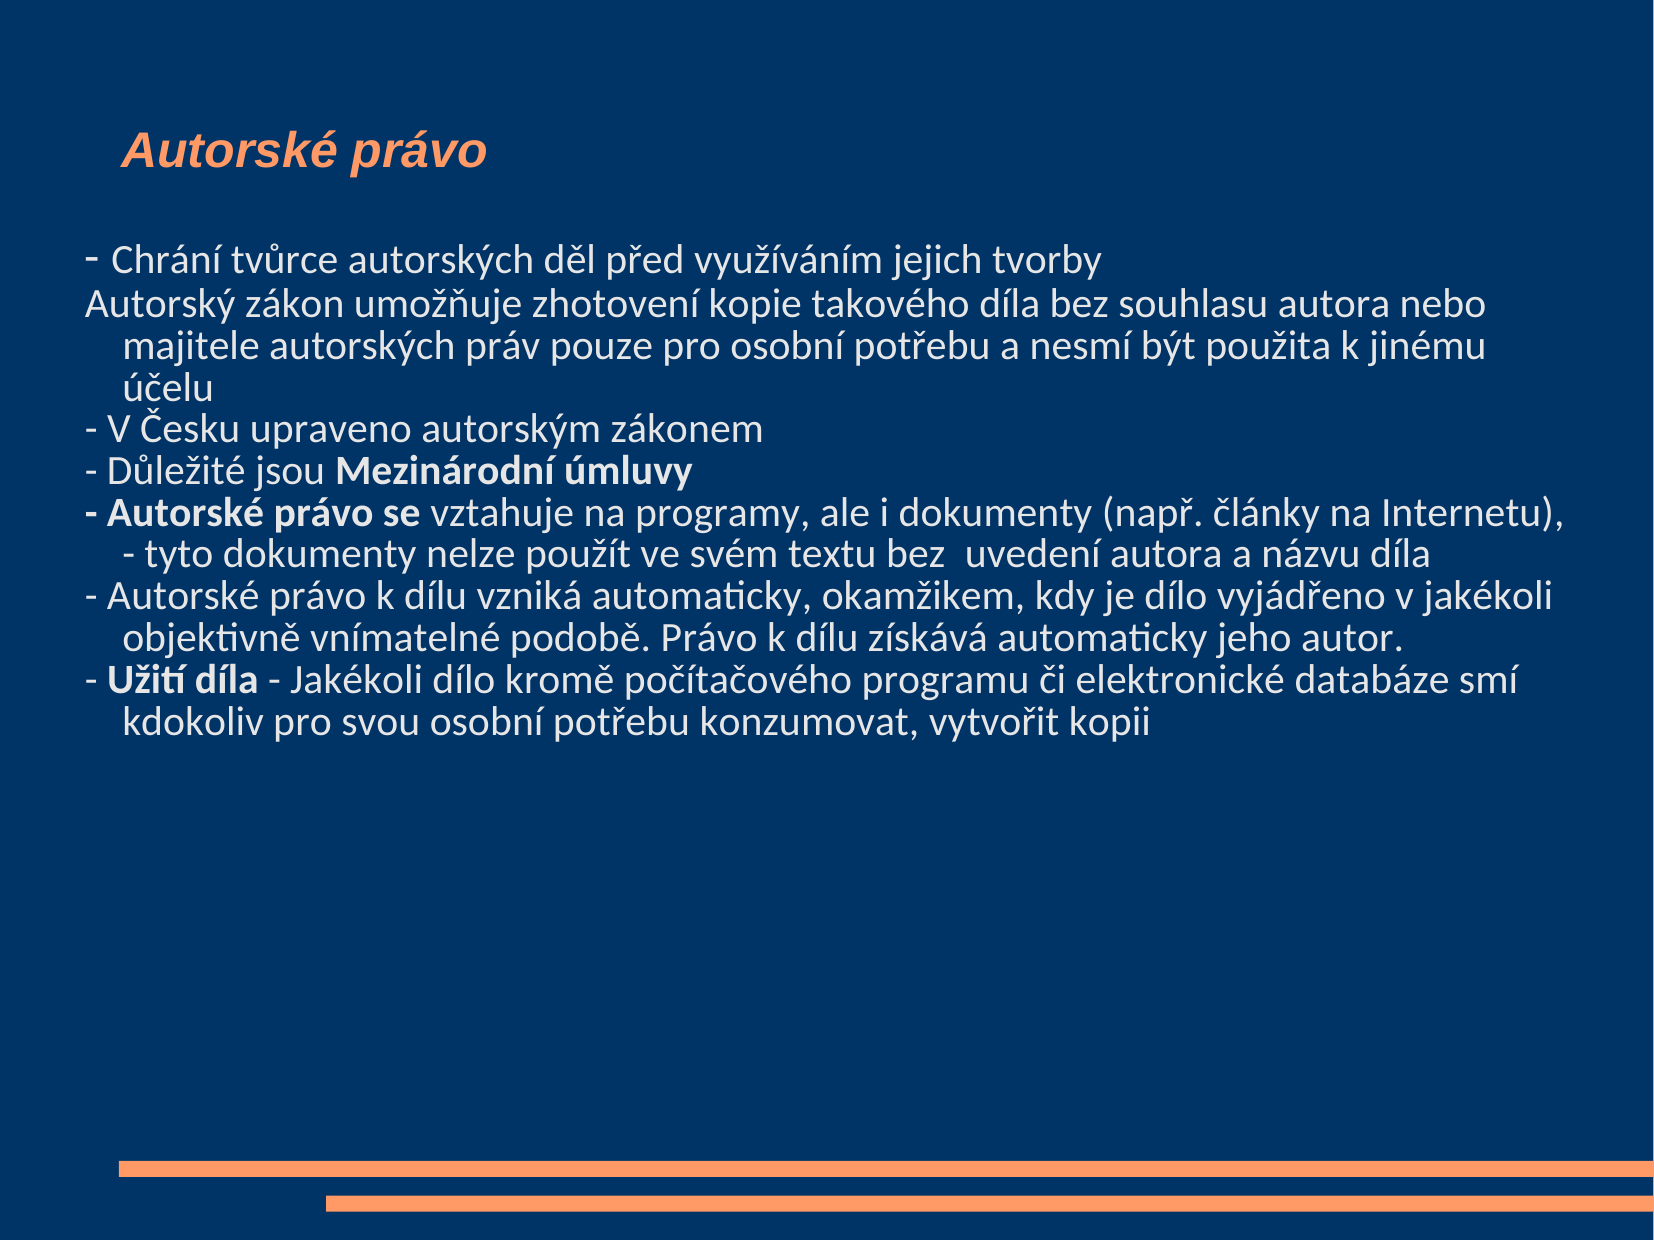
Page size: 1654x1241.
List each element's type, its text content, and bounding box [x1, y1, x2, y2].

list - Chrání tvůrce autorských děl před využíváním jejich tvorby Autorský zákon umožňuje zhotovení kopie takového díla bez souhlasu autora nebo majitele autorských práv pouze pro osobní potřebu a nesmí být použita k jinému účelu - V Česku upraveno autorským zákonem - Důležité jsou Mezinárodní úmluvy - Autorské právo se vztahuje na programy, ale i dokumenty (např. články na Internetu), - tyto dokumenty nelze použít ve svém textu bez uvedení autora a názvu díla - Autorské právo k dílu vzniká automaticky, okamžikem, kdy je dílo vyjádřeno v jakékoli objektivně vnímatelné podobě. Právo k dílu získává automaticky jeho autor. - Užití díla - Jakékoli dílo kromě počítačového programu či elektronické databáze smí kdokoliv pro svou osobní potřebu konzumovat, vytvořit kopii [47, 236, 1571, 1146]
title Autorské právo [121, 46, 1534, 236]
